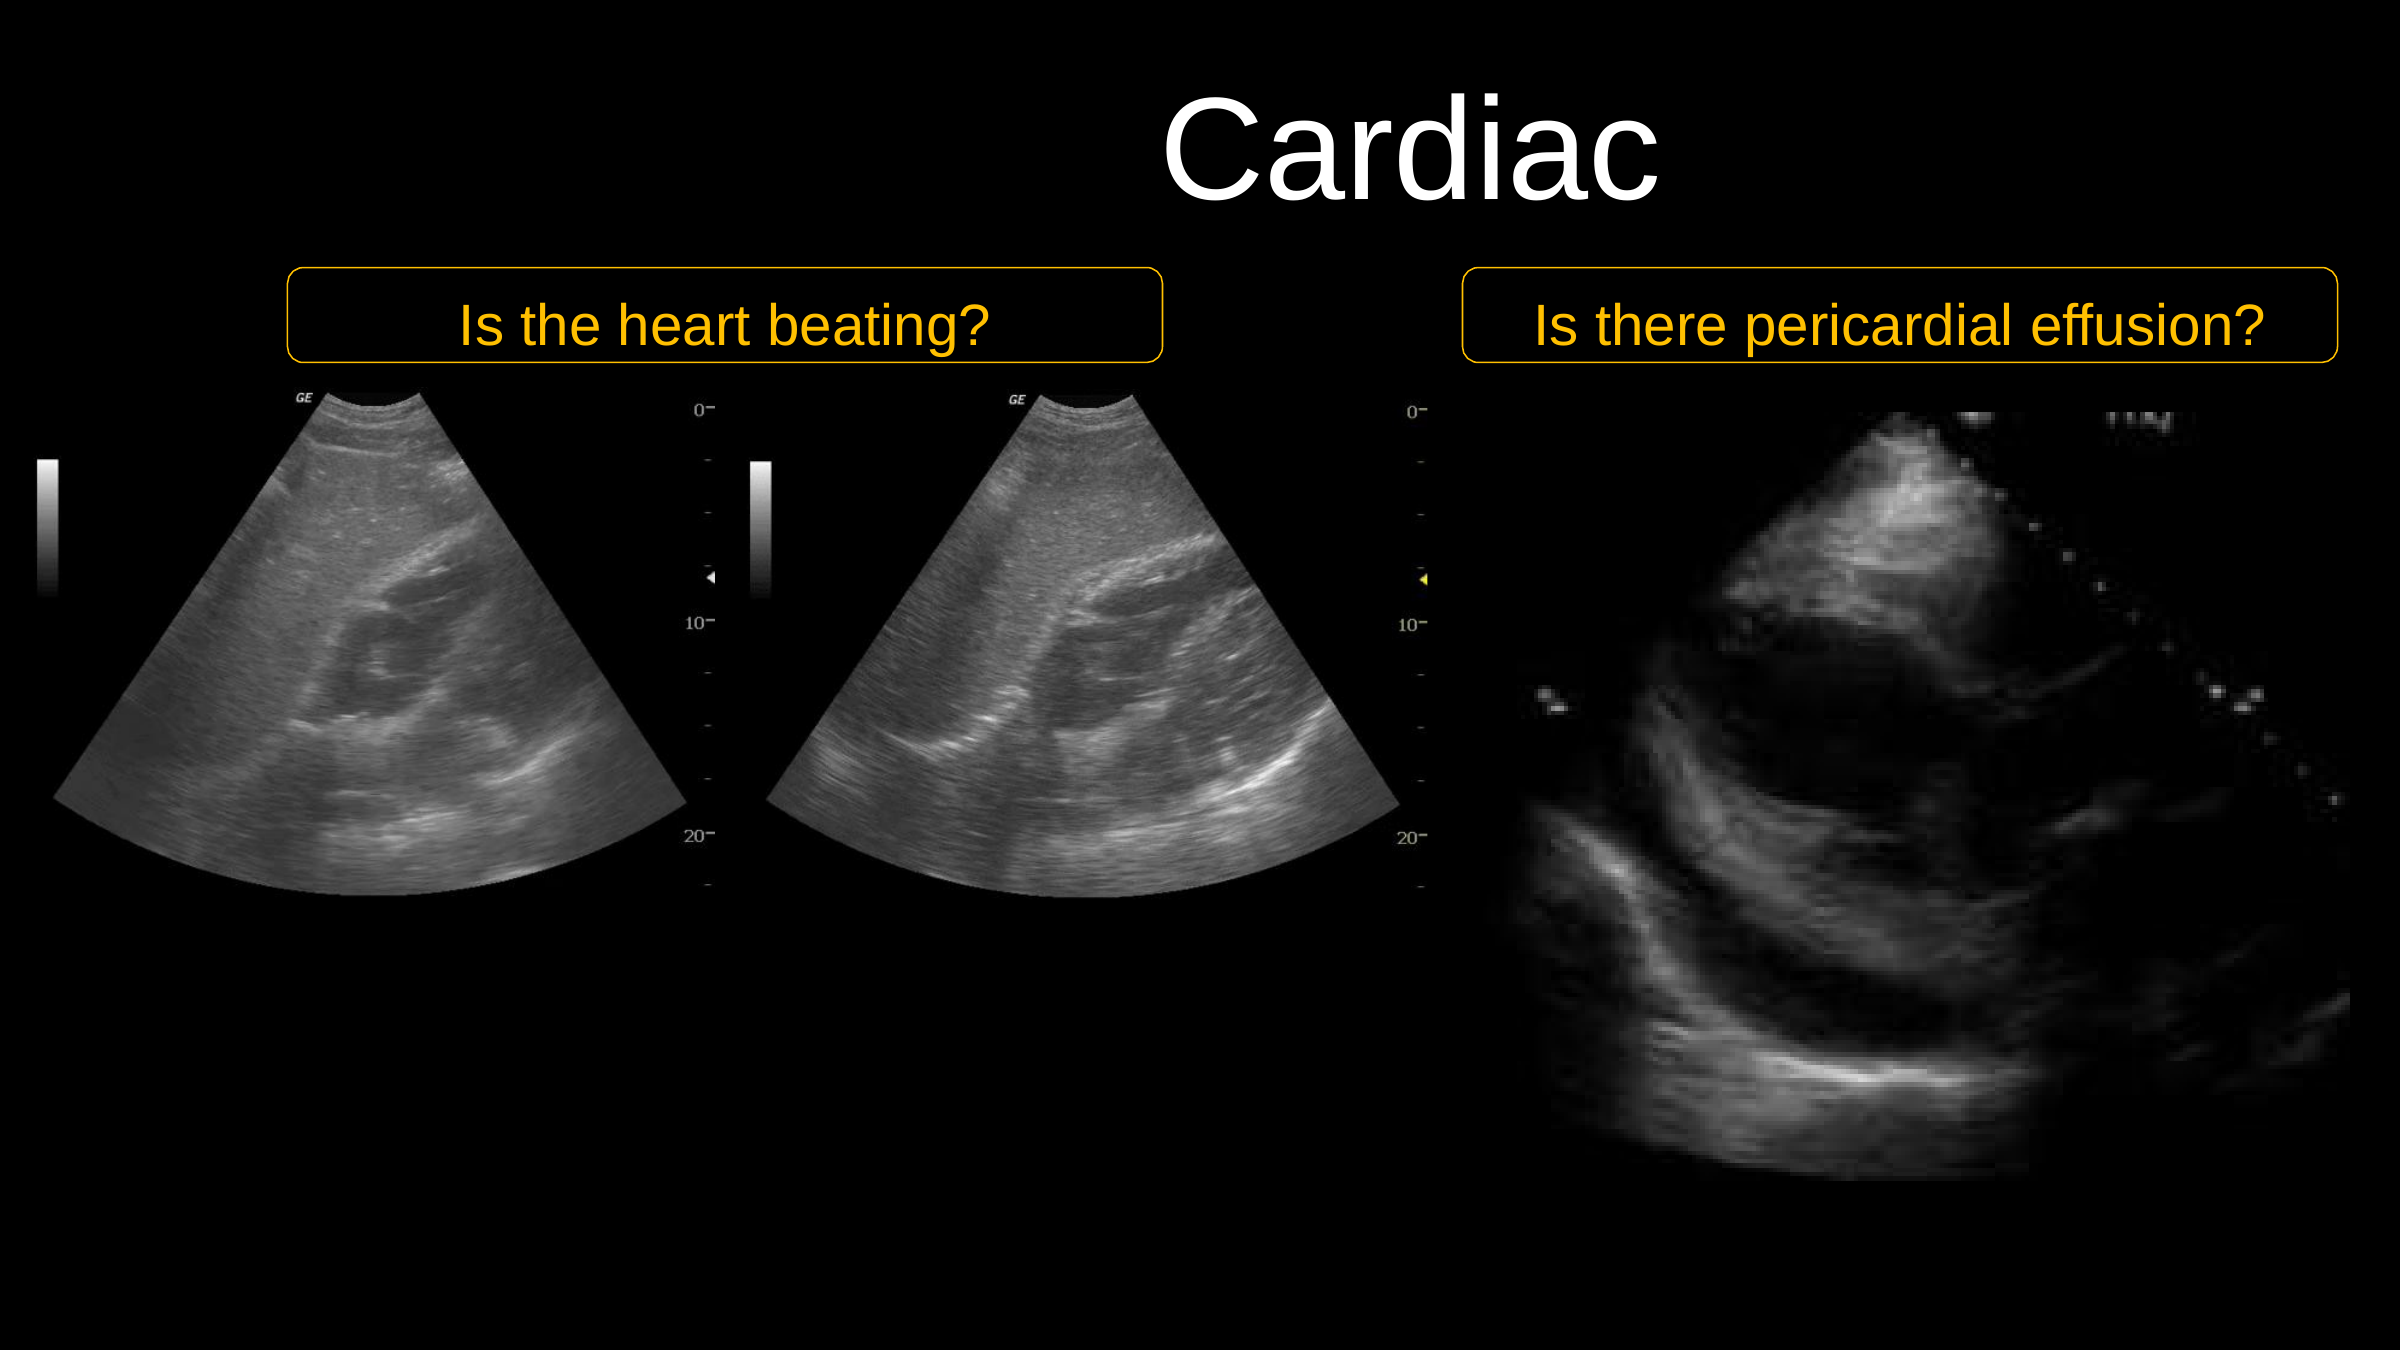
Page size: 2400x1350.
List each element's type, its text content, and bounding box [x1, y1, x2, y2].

text_box [0, 0, 2400, 1350]
title Cardiac [120, 54, 2280, 280]
text_box Is there pericardial effusion? [1531, 287, 2268, 358]
text_box Is the heart beating? [456, 287, 993, 358]
